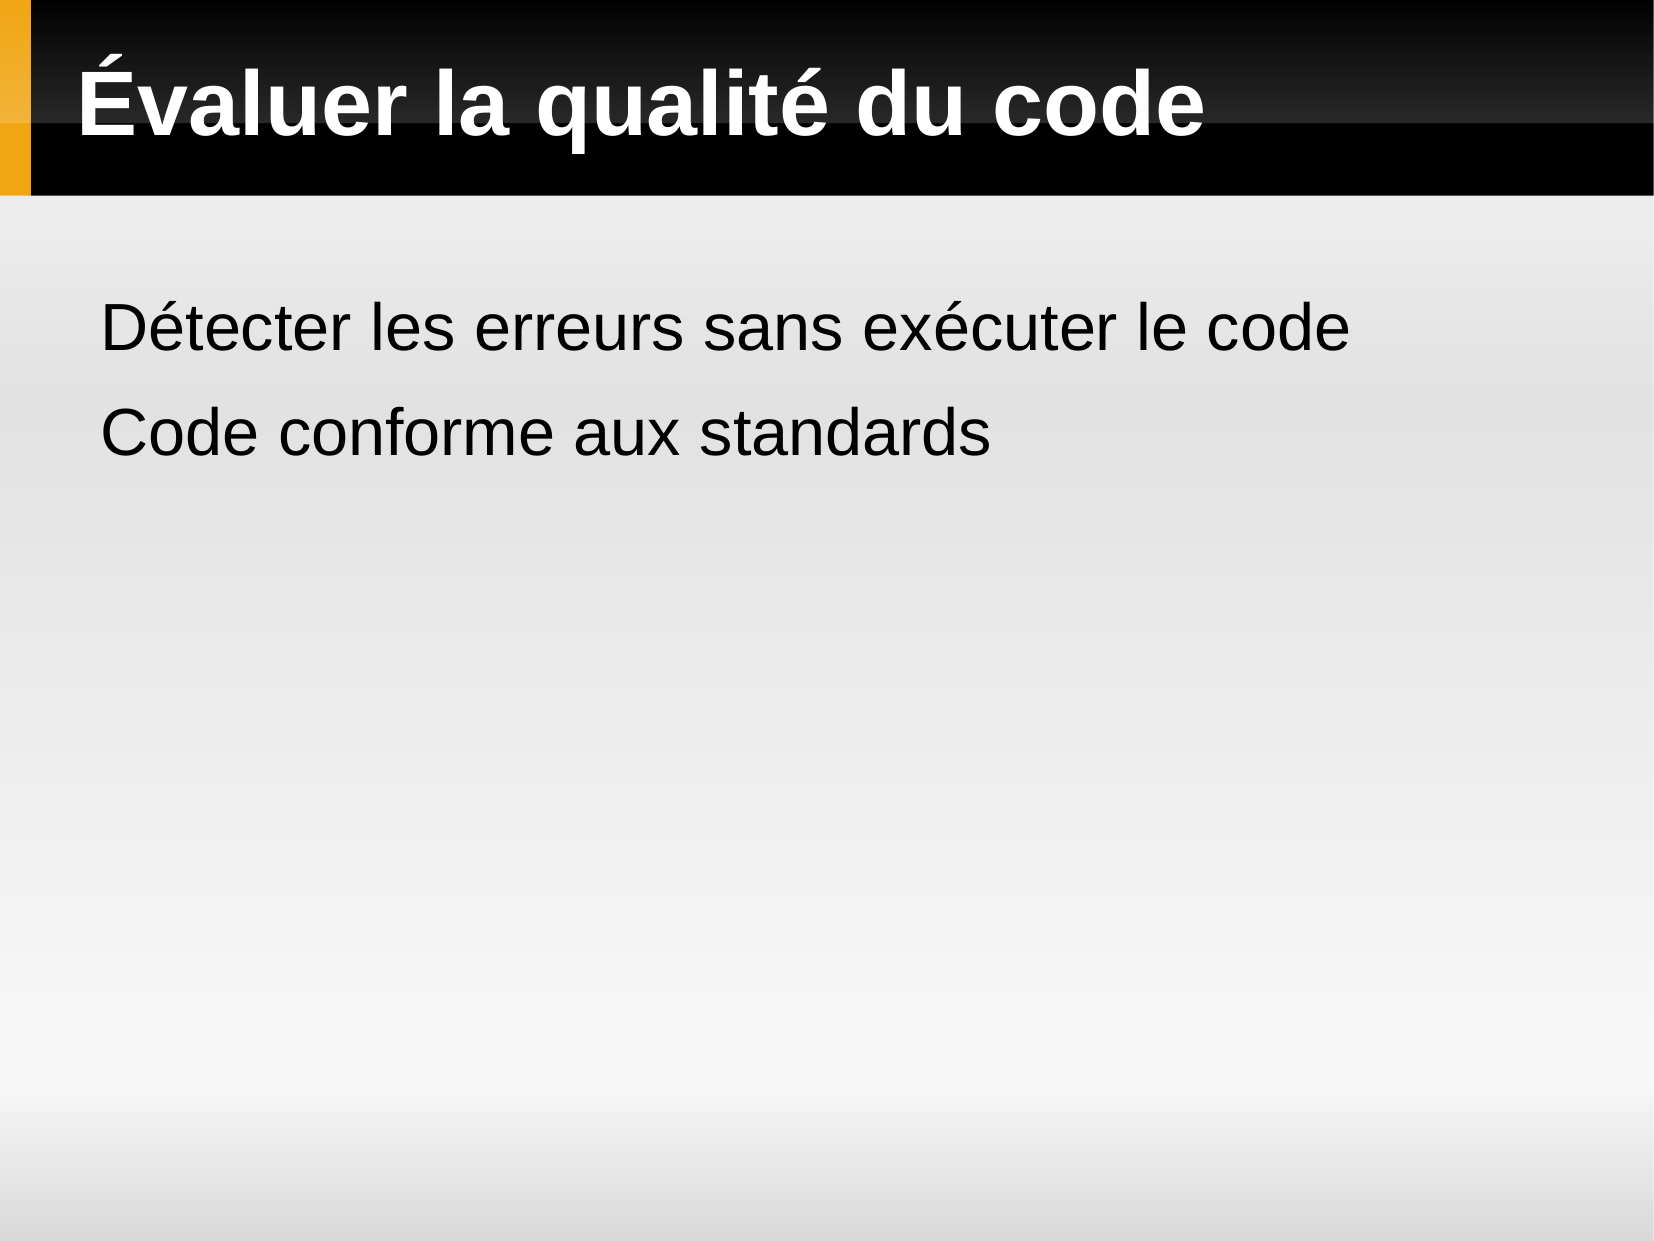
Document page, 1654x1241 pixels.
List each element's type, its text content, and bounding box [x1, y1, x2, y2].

picture [0, 0, 1654, 1241]
title Évaluer la qualité du code [76, 7, 1565, 200]
list Détecter les erreurs sans exécuter le code Code conforme aux standards [82, 290, 1571, 1094]
